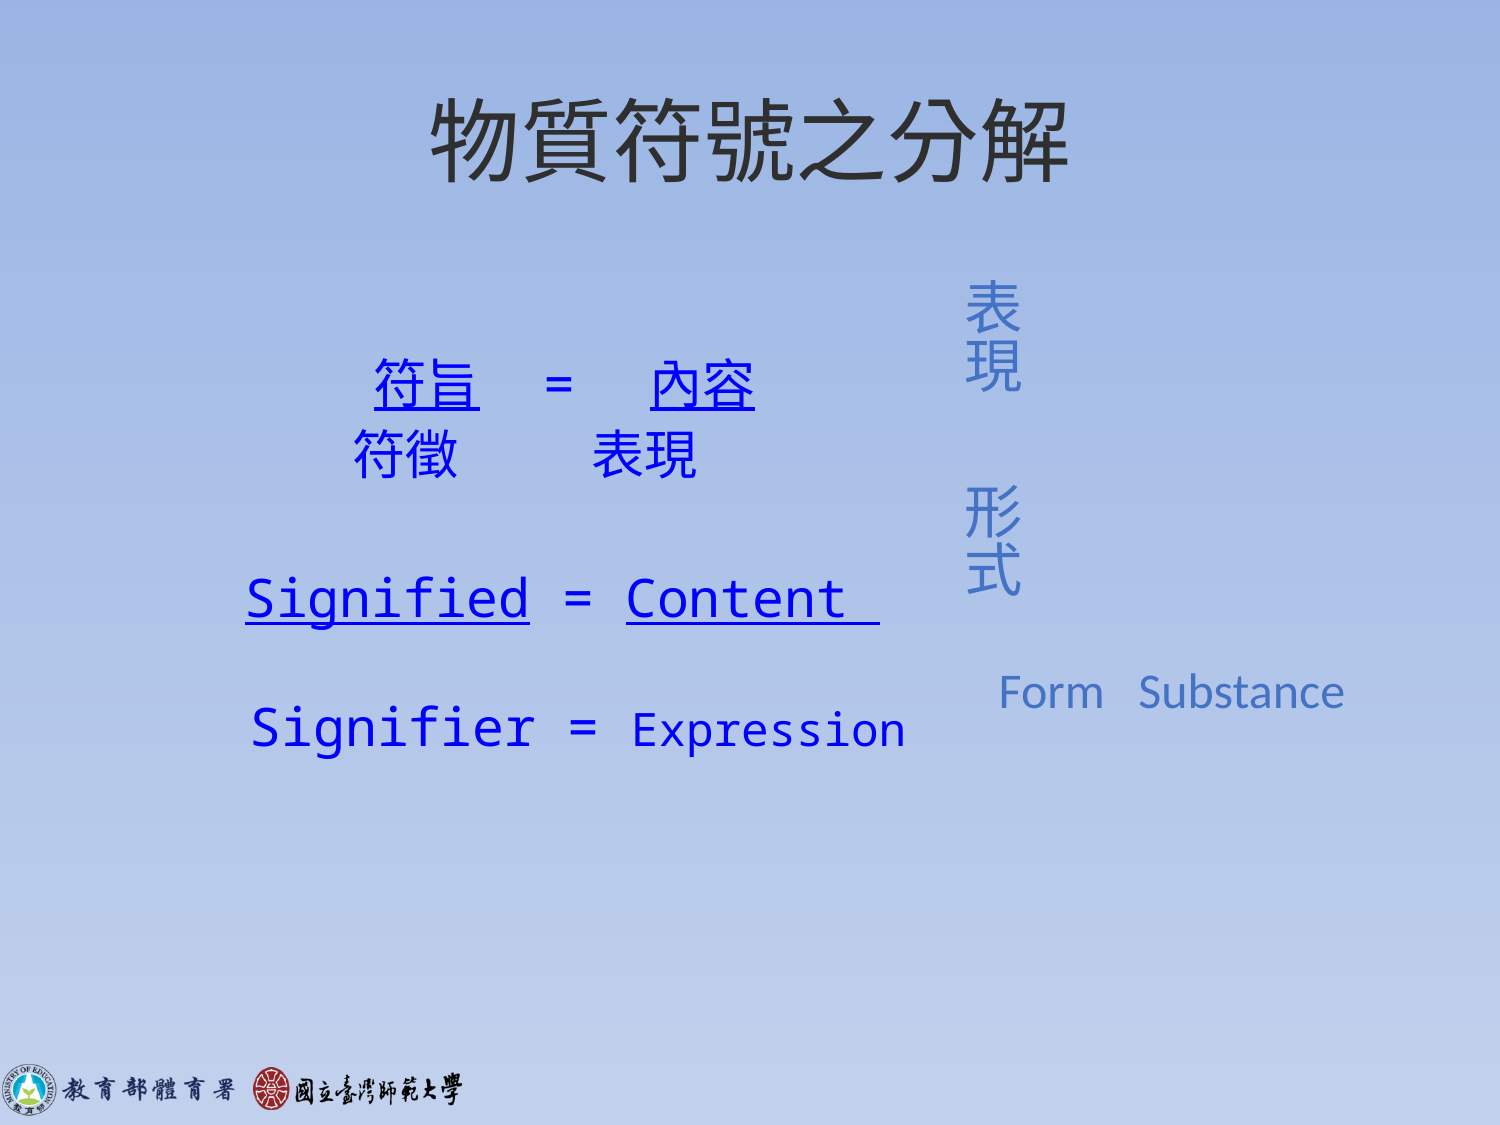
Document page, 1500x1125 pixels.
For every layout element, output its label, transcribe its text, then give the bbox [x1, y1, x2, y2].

title 物質符號之分解 [75, 45, 1426, 233]
list 符旨 = 內容 符徵 表現 Signified = Content Signifier = Expression [174, 350, 934, 826]
text_box Form Substance [983, 650, 1364, 727]
text_box 表現 形式 [933, 262, 1035, 738]
